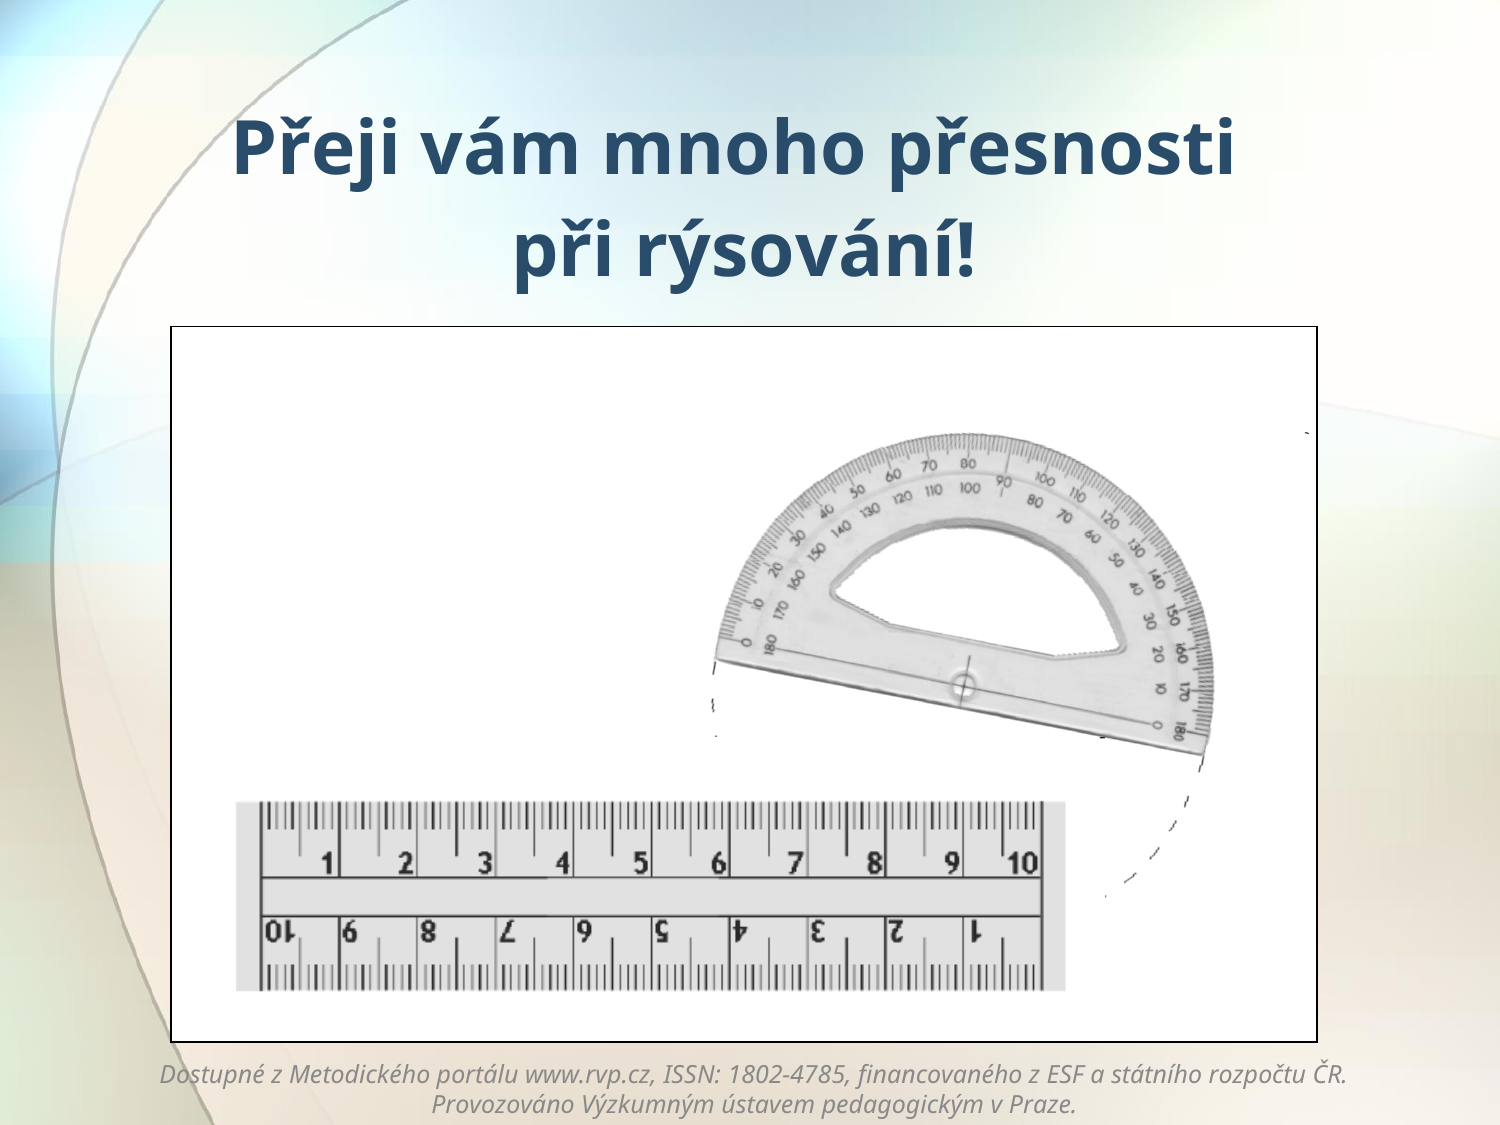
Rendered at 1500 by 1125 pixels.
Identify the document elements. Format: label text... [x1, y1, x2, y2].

text_box [171, 326, 1317, 1042]
title Přeji vám mnoho přesnosti při rýsování! [76, 78, 1412, 315]
picture [0, 0, 1500, 1125]
